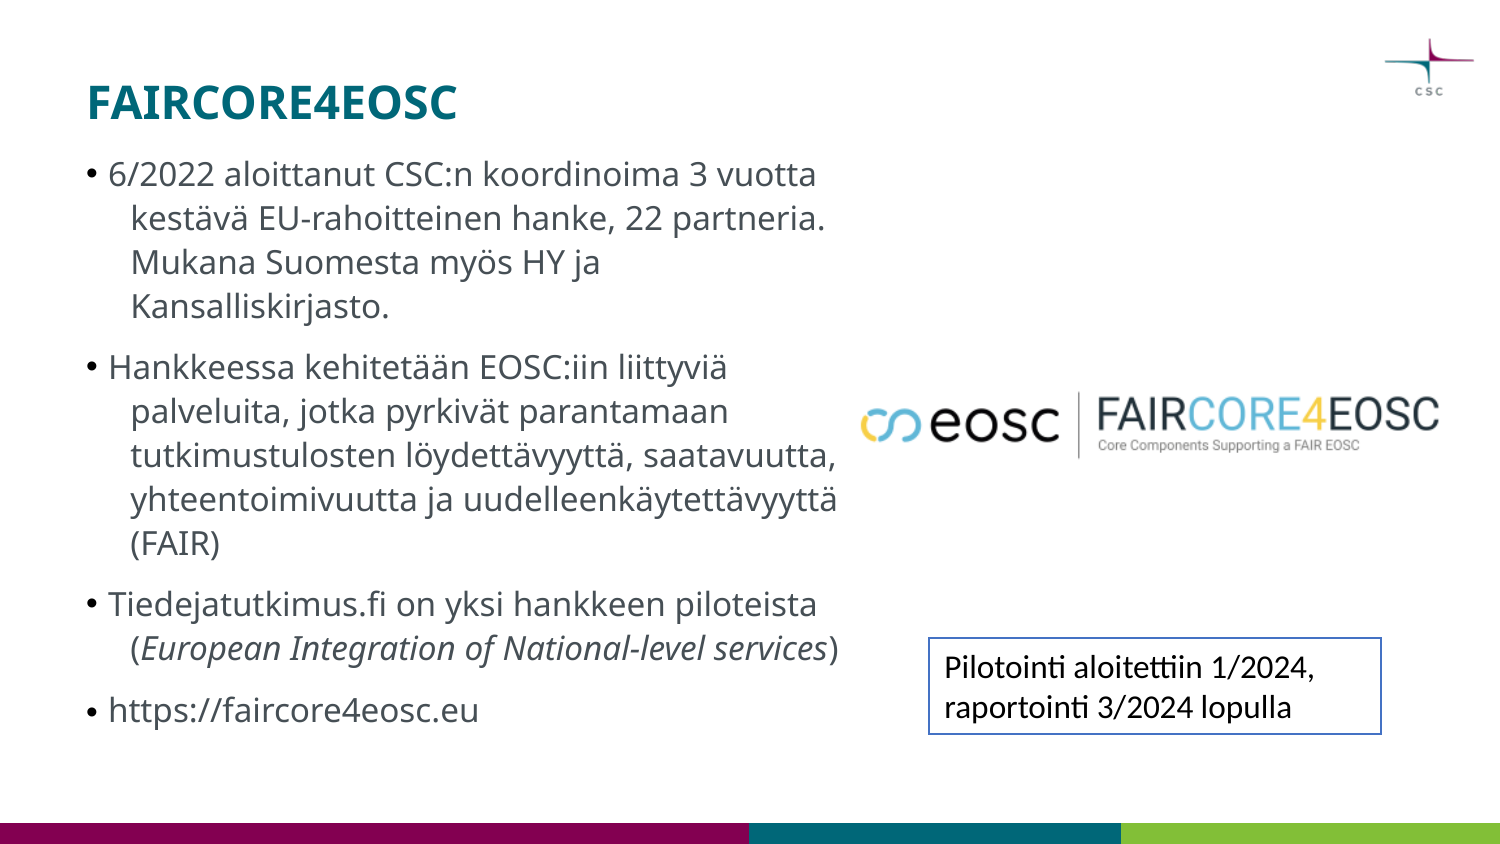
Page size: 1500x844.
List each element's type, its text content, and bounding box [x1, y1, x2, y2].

picture [852, 360, 1458, 483]
list 6/2022 aloittanut CSC:n koordinoima 3 vuotta kestävä EU-rahoitteinen hanke, 22 partneria. Mukana Suomesta myös HY ja Kansalliskirjasto. Hankkeessa kehitetään EOSC:iin liittyviä palveluita, jotka pyrkivät parantamaan tutkimustulosten löydettävyyttä, saatavuutta, yhteentoimivuutta ja uudelleenkäytettävyyttä (FAIR) Tiedejatutkimus.fi on yksi hankkeen piloteista (European Integration of National-level services) https://faircore4eosc.eu [75, 143, 853, 790]
text_box Pilotointi aloitettiin 1/2024, raportointi 3/2024 lopulla [929, 637, 1382, 734]
title FAIRCORE4EOSC [75, 30, 1346, 172]
